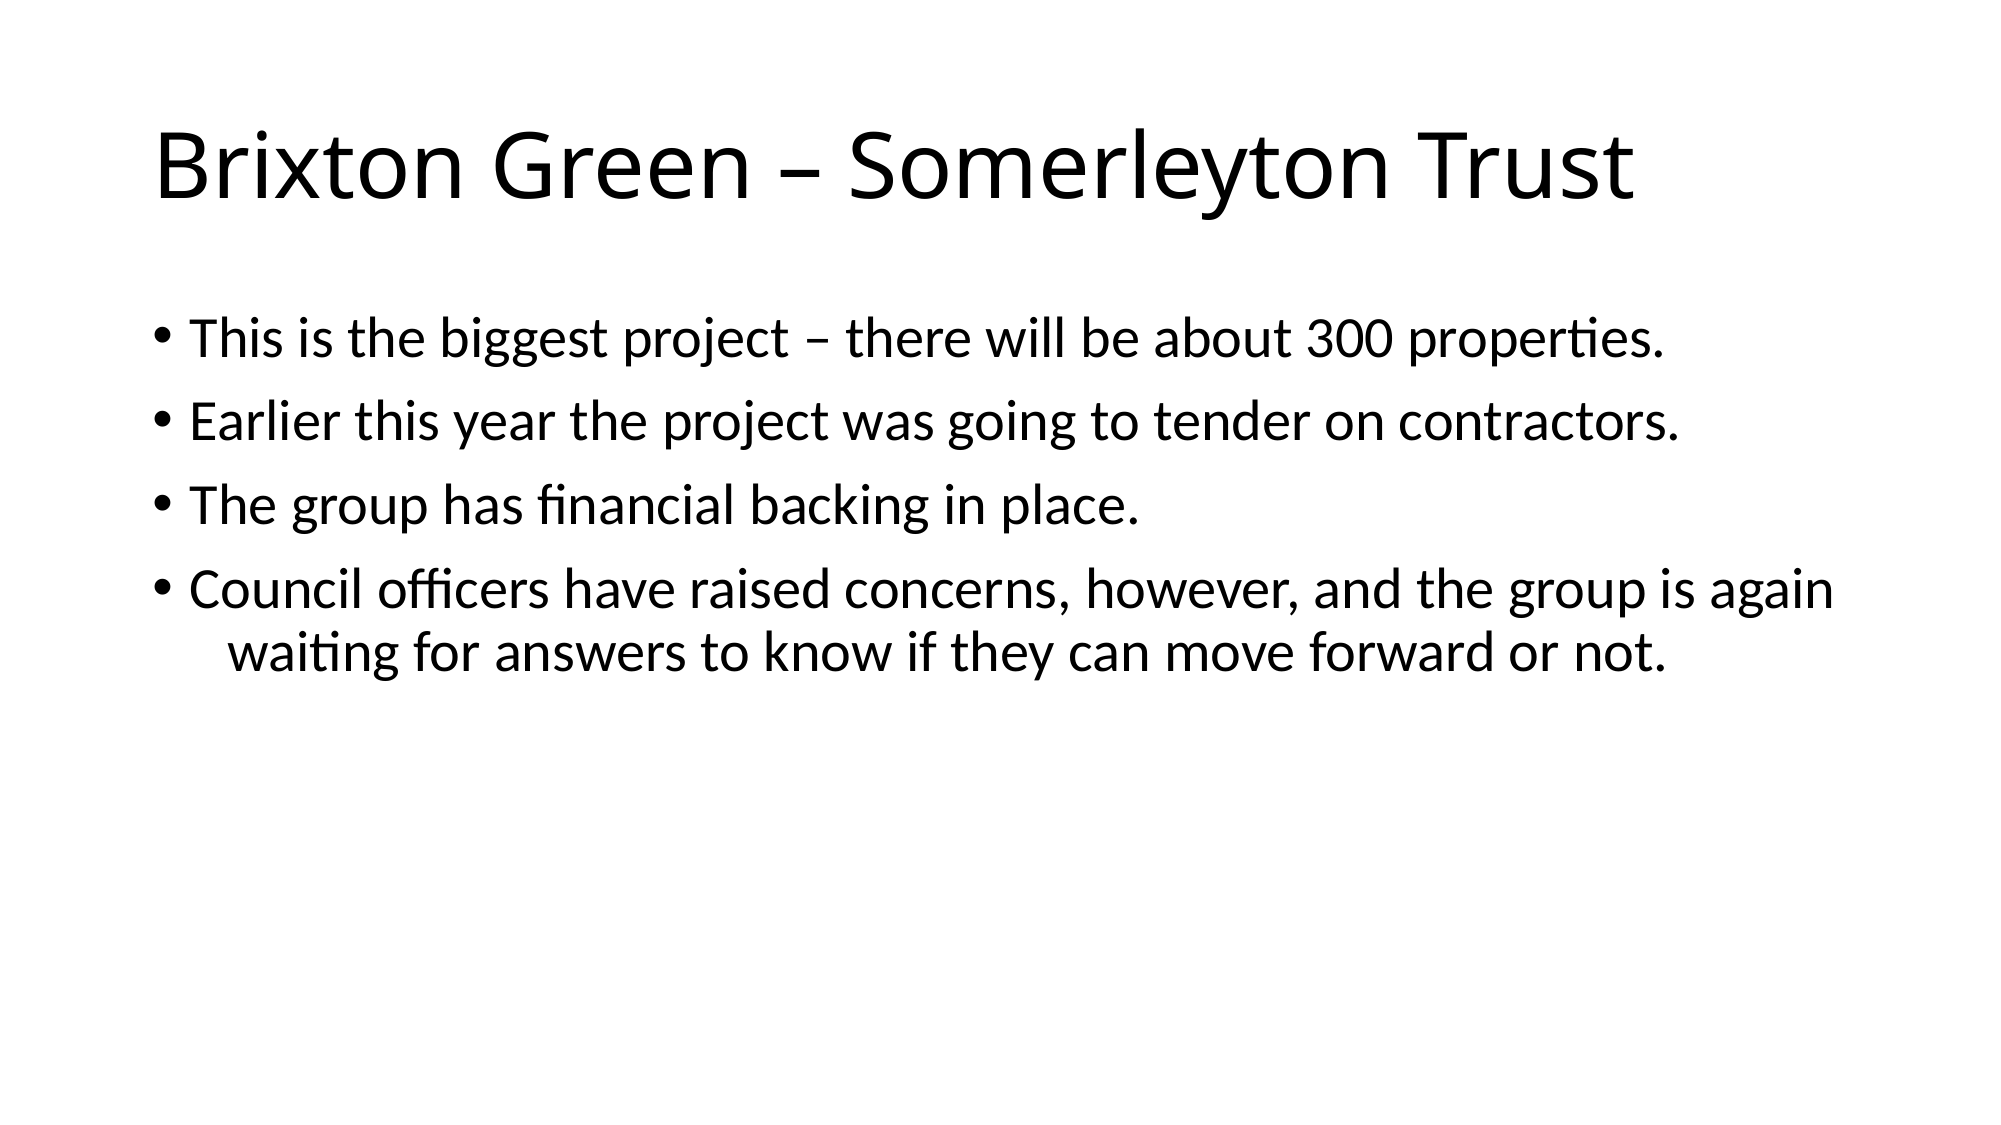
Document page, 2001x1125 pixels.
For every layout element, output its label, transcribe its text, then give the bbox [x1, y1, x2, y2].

title Brixton Green – Somerleyton Trust [137, 59, 1863, 278]
list This is the biggest project – there will be about 300 properties. Earlier this year the project was going to tender on contractors. The group has financial backing in place. Council officers have raised concerns, however, and the group is again waiting for answers to know if they can move forward or not. [137, 299, 1863, 1014]
